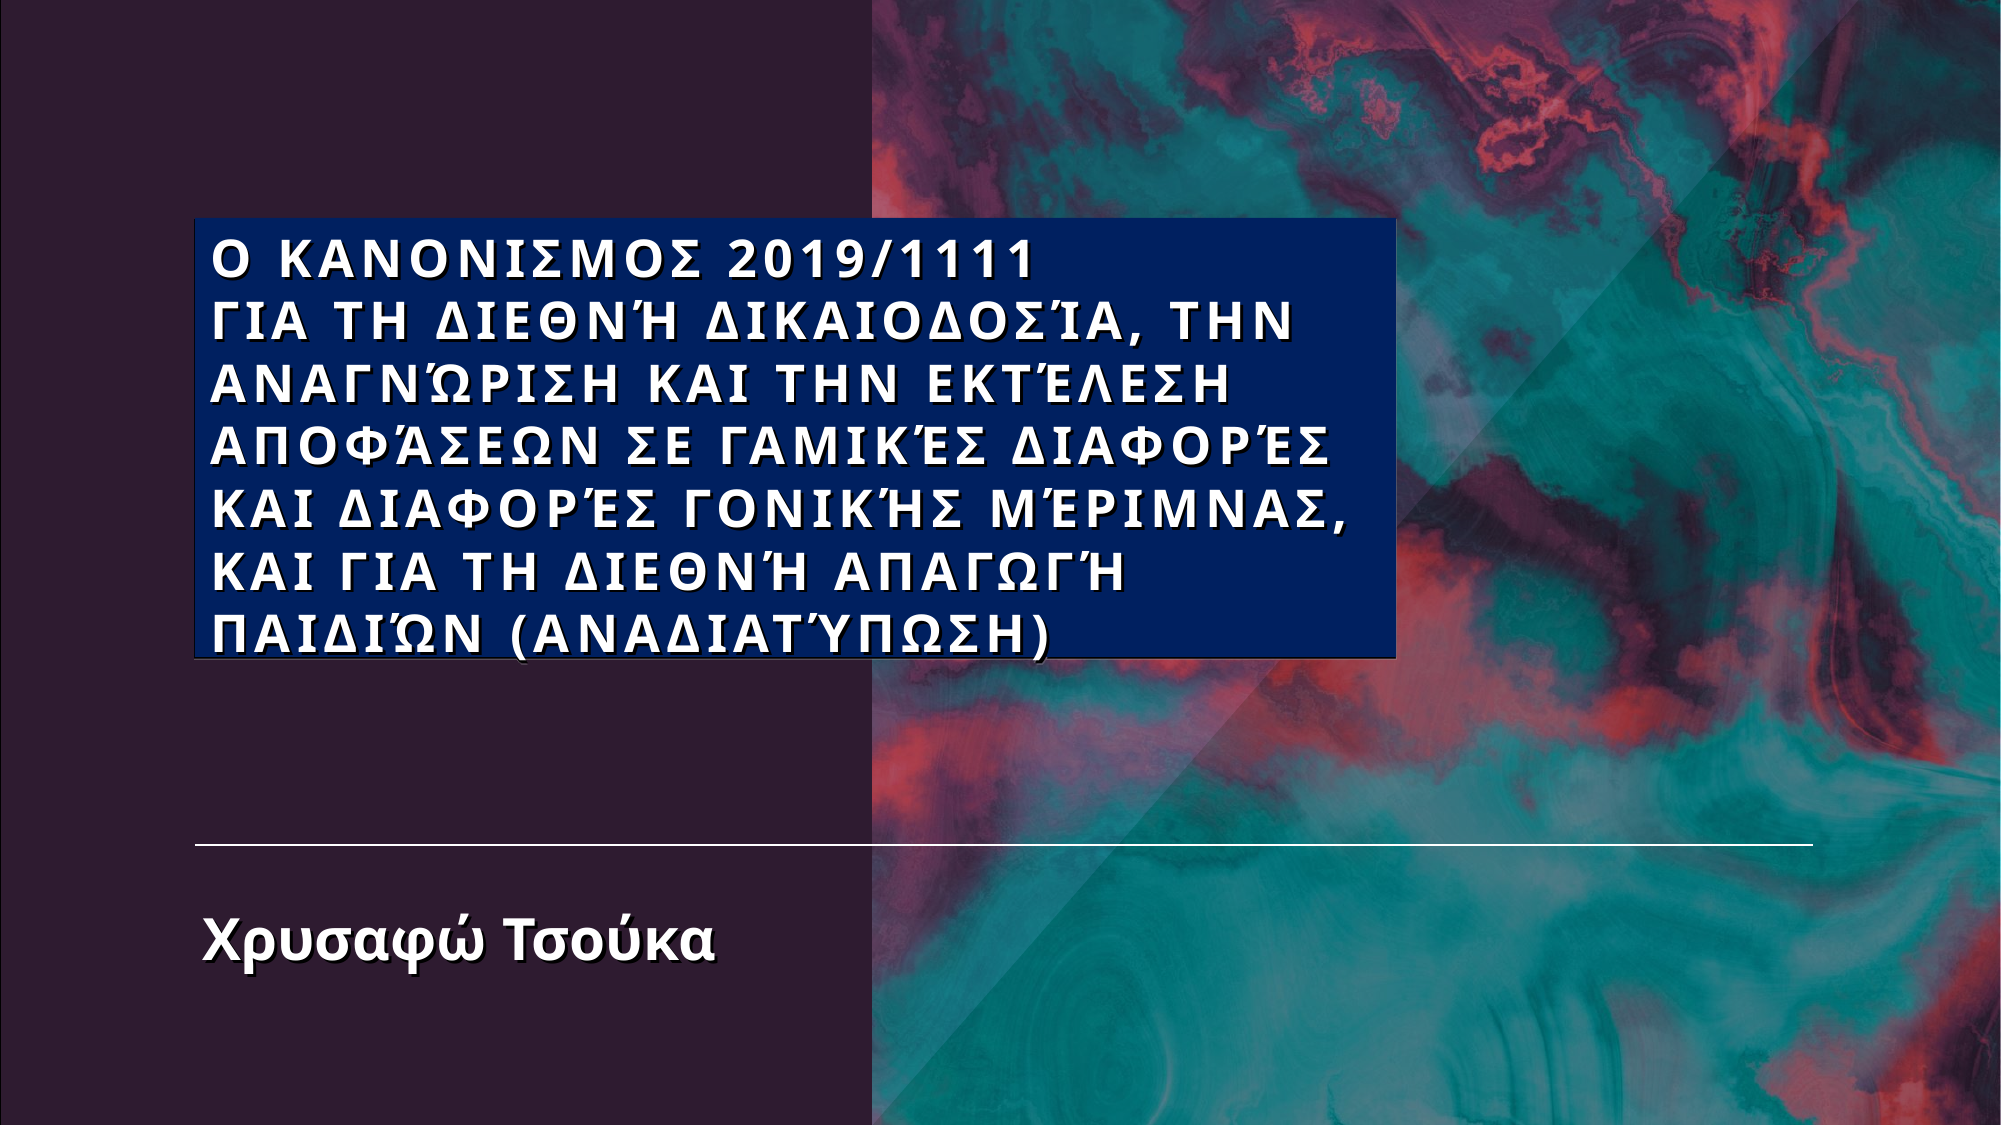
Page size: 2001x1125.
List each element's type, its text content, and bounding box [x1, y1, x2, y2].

title Ο Κανονισμοσ 2019/1111 Για τη διεθνή δικαιοδοσία, την αναγνώριση και την εκτέλεση αποφάσεων σε γαμικές διαφορές και διαφορές γονικής μέριμνας, και για τη διεθνή απαγωγή παιδιών (αναδιατύπωση) [194, 217, 1397, 657]
text_box [0, 0, 872, 1125]
subtitle Χρυσαφώ Τσούκα [187, 894, 926, 1015]
picture [872, 0, 2000, 1125]
